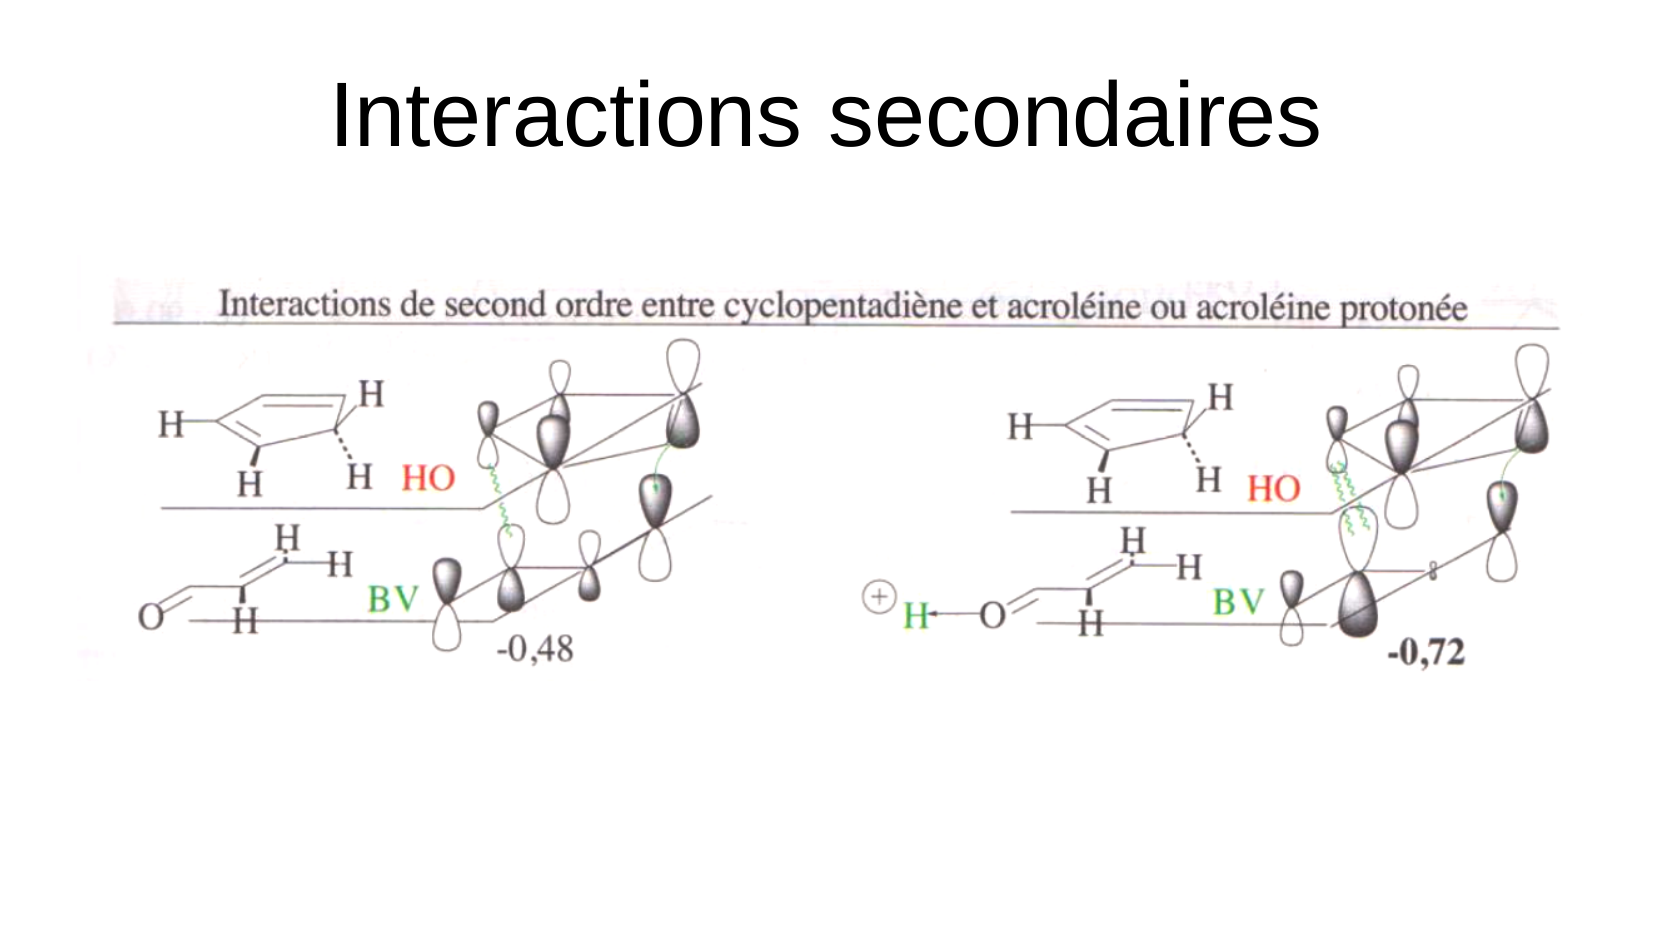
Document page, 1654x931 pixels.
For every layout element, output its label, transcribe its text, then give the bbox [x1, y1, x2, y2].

title Interactions secondaires [82, 37, 1571, 193]
picture [77, 255, 1587, 681]
